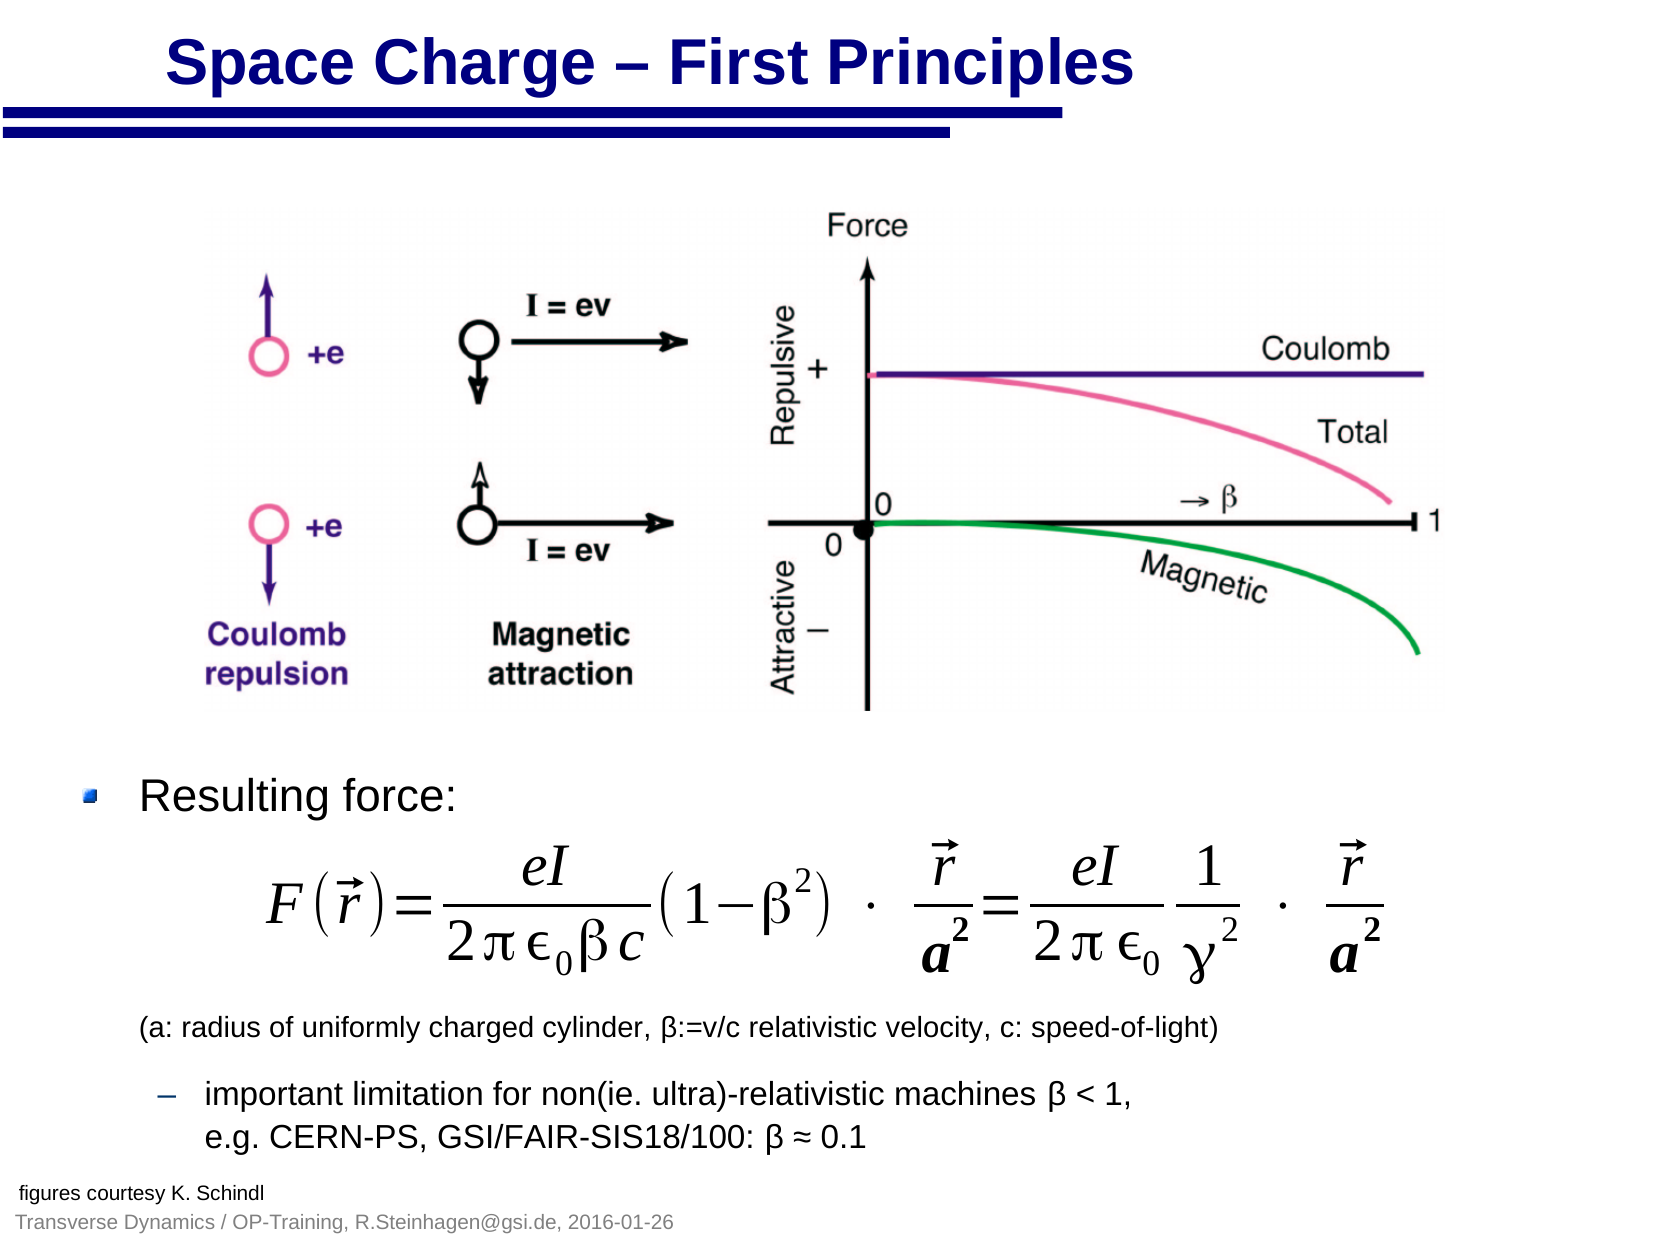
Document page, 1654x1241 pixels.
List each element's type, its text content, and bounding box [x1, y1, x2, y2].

text_box figures courtesy K. Schindl [4, 1174, 310, 1222]
picture [203, 207, 1451, 718]
list Resulting force: (a: radius of uniformly charged cylinder, β:=v/c relativistic velocity, c: speed-of-light) important limitation for non(ie. ultra)-relativistic machines β < 1, e.g. CERN-PS, GSI/FAIR-SIS18/100: β ≈ 0.1 [82, 769, 1571, 1157]
title Space Charge – First Principles [165, 0, 1323, 124]
chart [248, 832, 1402, 986]
